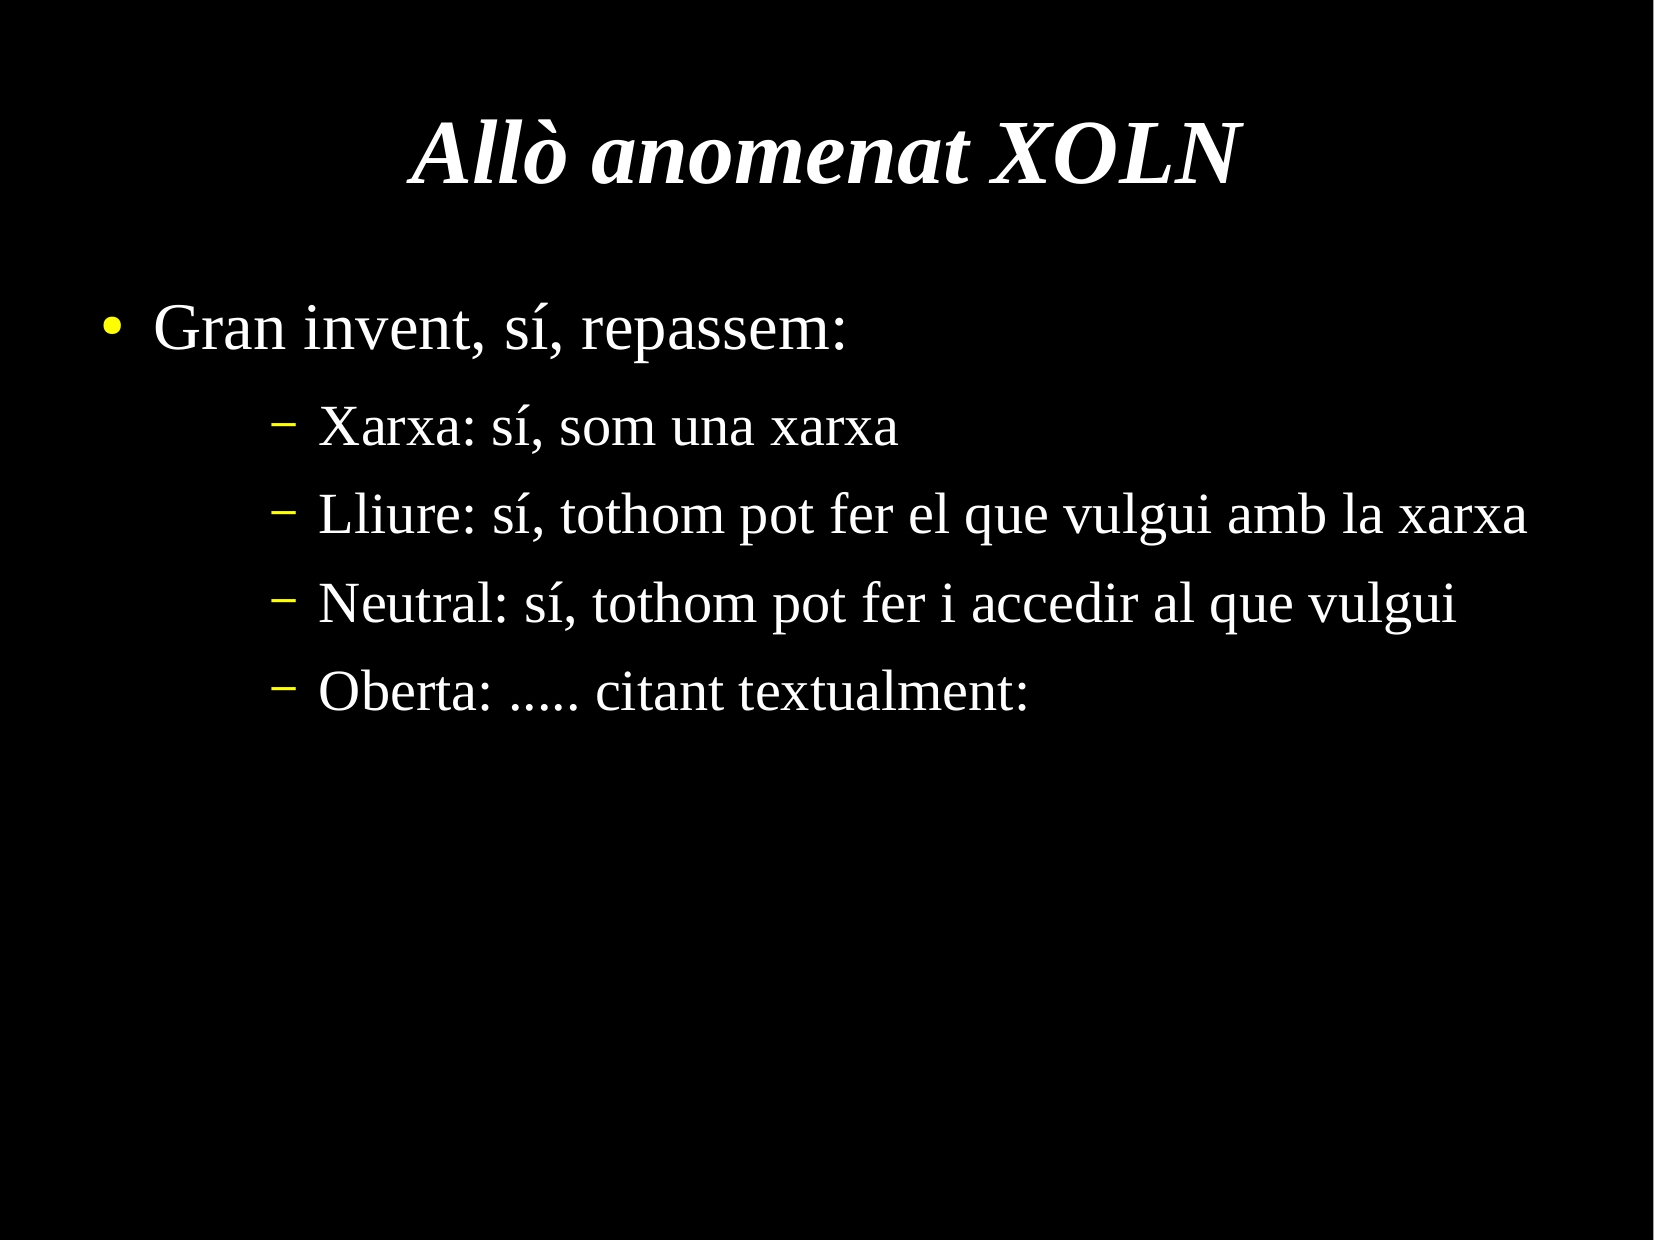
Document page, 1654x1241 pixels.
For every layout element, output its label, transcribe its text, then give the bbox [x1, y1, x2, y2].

list Gran invent, sí, repassem: Xarxa: sí, som una xarxa Lliure: sí, tothom pot fer el que vulgui amb la xarxa Neutral: sí, tothom pot fer i accedir al que vulgui Oberta: ..... citant textualment: [82, 290, 1571, 1094]
title Allò anomenat XOLN [82, 56, 1571, 250]
